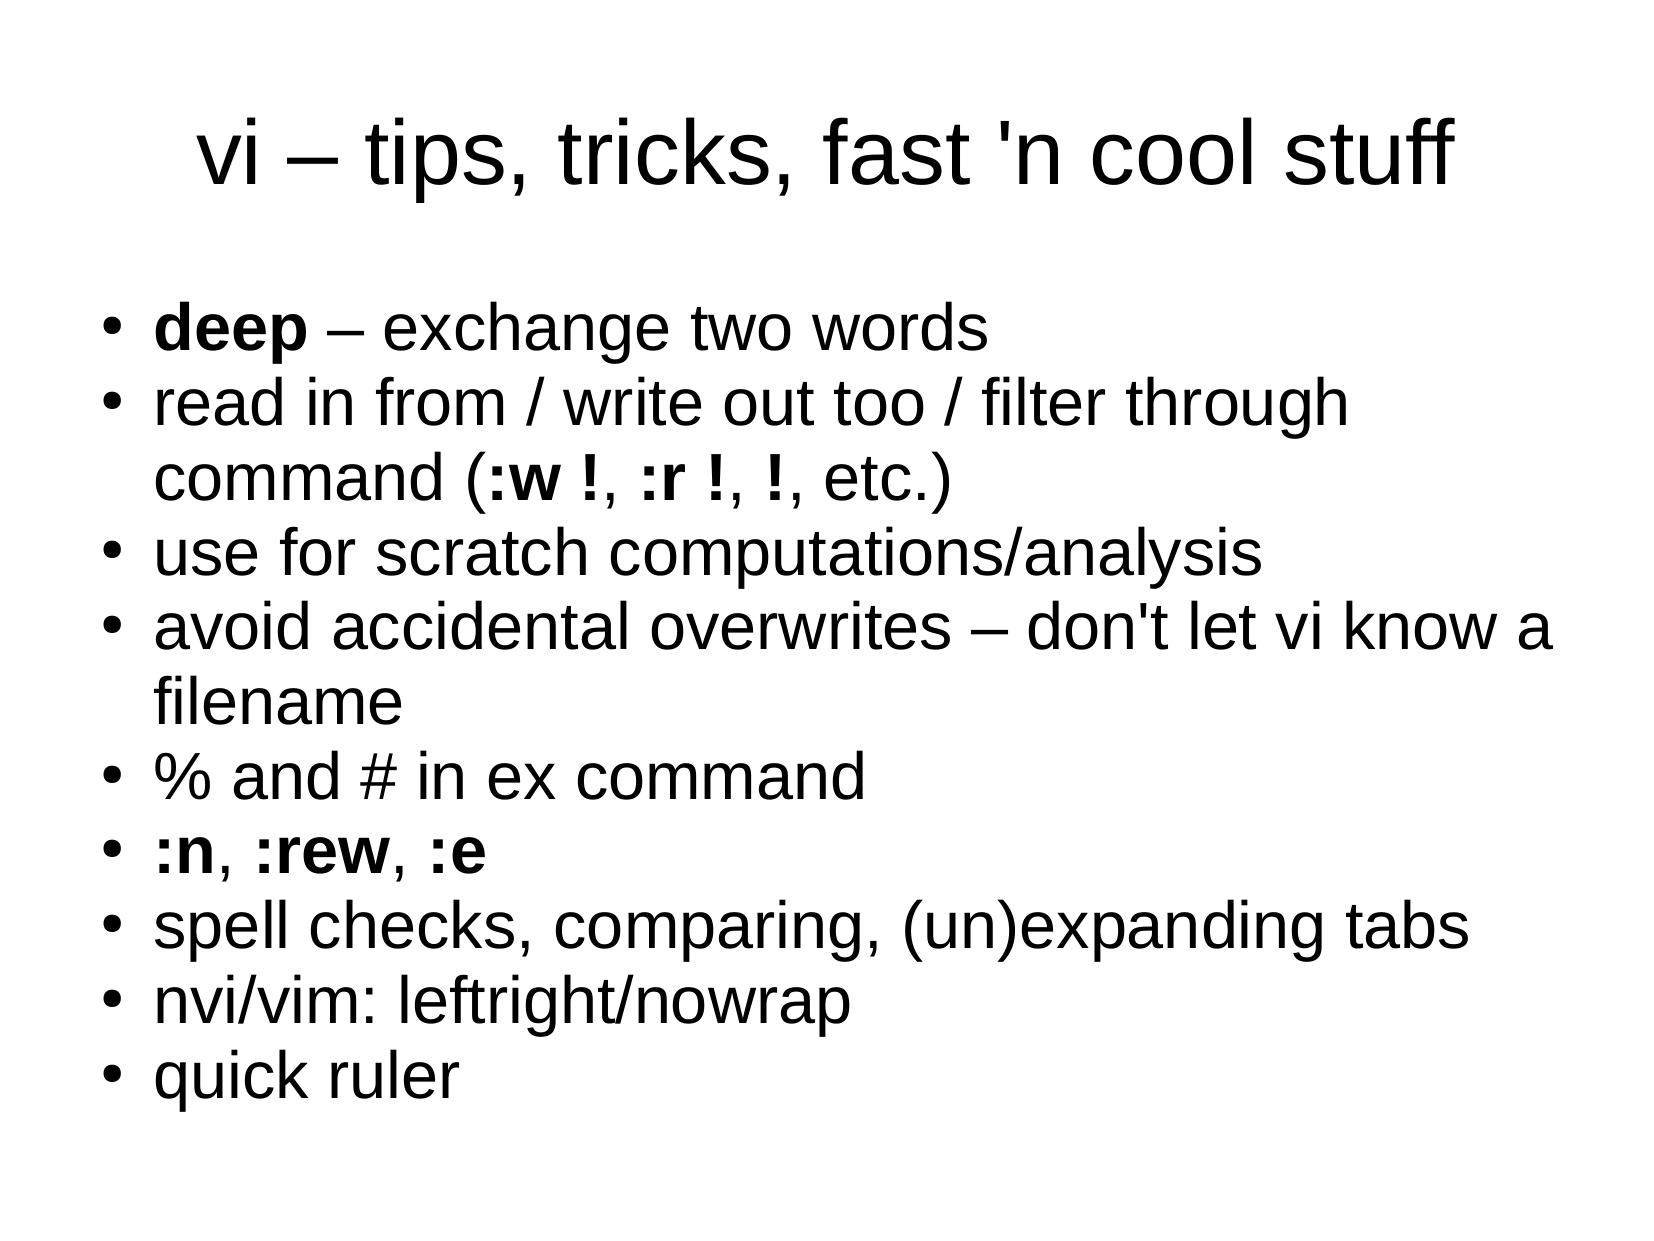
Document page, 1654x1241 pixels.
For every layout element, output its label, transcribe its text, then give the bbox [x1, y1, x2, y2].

title vi – tips, tricks, fast 'n cool stuff [82, 56, 1571, 250]
list deep – exchange two words read in from / write out too / filter through command (:w !, :r !, !, etc.) use for scratch computations/analysis avoid accidental overwrites – don't let vi know a filename % and # in ex command :n, :rew, :e spell checks, comparing, (un)expanding tabs nvi/vim: leftright/nowrap quick ruler [82, 290, 1571, 1113]
